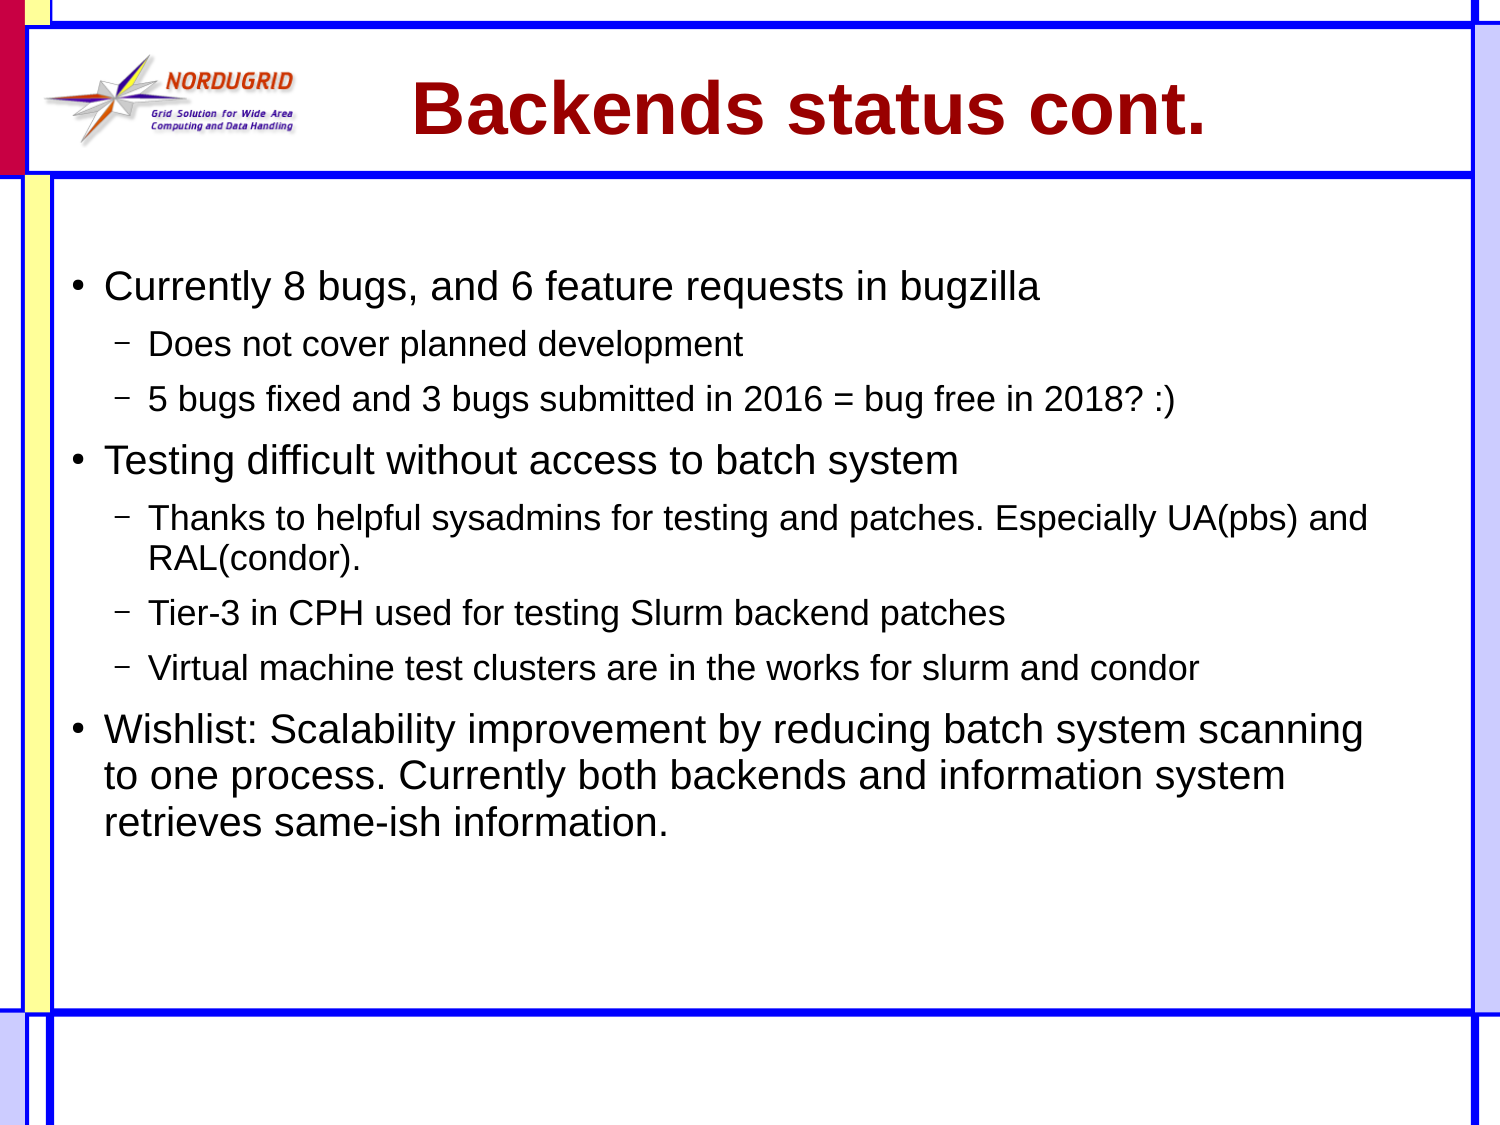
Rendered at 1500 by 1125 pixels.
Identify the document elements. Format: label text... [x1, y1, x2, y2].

title Backends status cont. [135, 15, 1485, 203]
picture [40, 49, 135, 148]
list Currently 8 bugs, and 6 feature requests in bugzilla Does not cover planned development 5 bugs fixed and 3 bugs submitted in 2016 = bug free in 2018? :) Testing difficult without access to batch system Thanks to helpful sysadmins for testing and patches. Especially UA(pbs) and RAL(condor). Tier-3 in CPH used for testing Slurm backend patches Virtual machine test clusters are in the works for slurm and condor Wishlist: Scalability improvement by reducing batch system scanning to one process. Currently both backends and information system retrieves same-ish information. [60, 263, 1411, 916]
